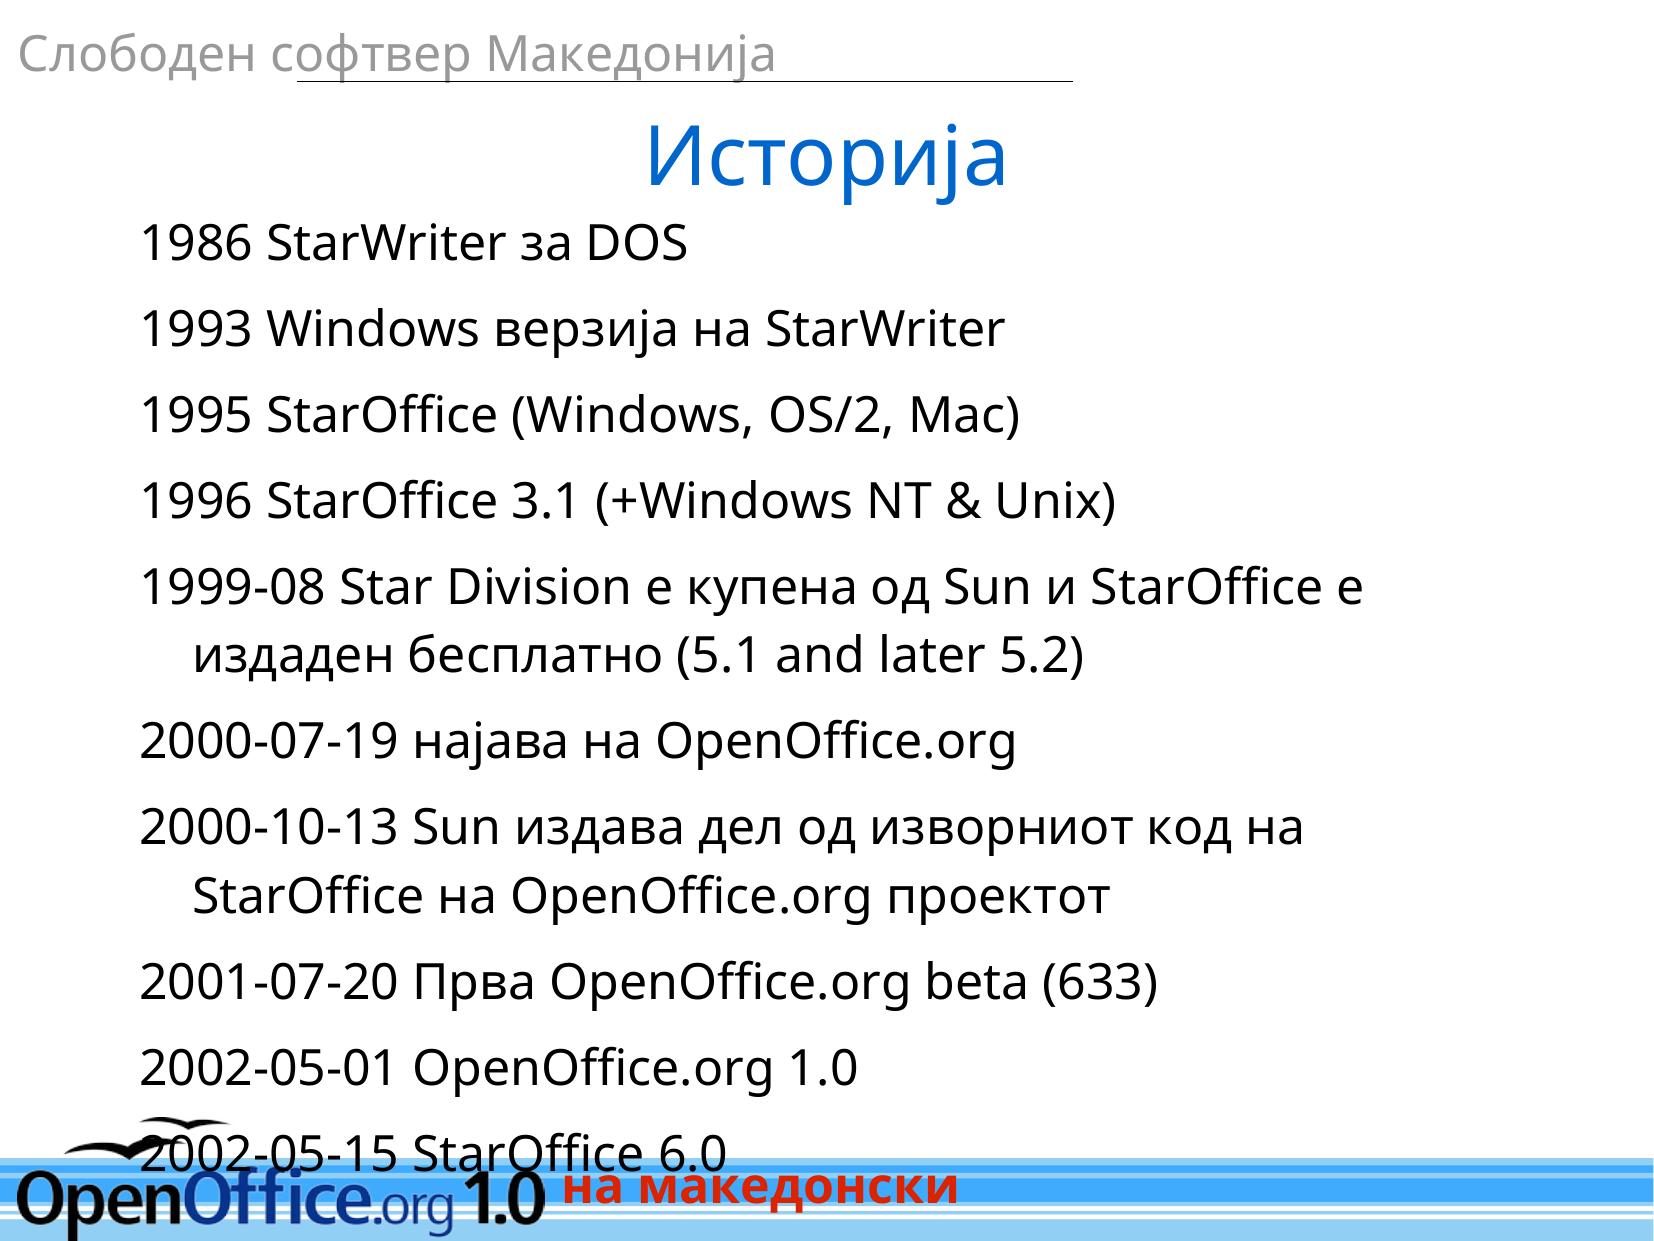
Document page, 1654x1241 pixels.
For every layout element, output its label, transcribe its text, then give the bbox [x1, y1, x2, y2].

picture [0, 1117, 1654, 1241]
title Историја [120, 49, 1533, 257]
list 1986 StarWriter за DOS 1993 Windows верзија на StarWriter 1995 StarOffice (Windows, OS/2, Mac) 1996 StarOffice 3.1 (+Windows NT & Unix) 1999-08 Star Division е купена од Sun и StarOffice е издаден бесплатно (5.1 and later 5.2) 2000-07-19 најава на OpenOffice.org 2000-10-13 Sun издава дел од изворниот код на StarOffice на OpenOffice.org проектот 2001-07-20 Прва OpenOffice.org beta (633) 2002-05-01 OpenOffice.org 1.0 2002-05-15 StarOffice 6.0 [121, 207, 1534, 1172]
